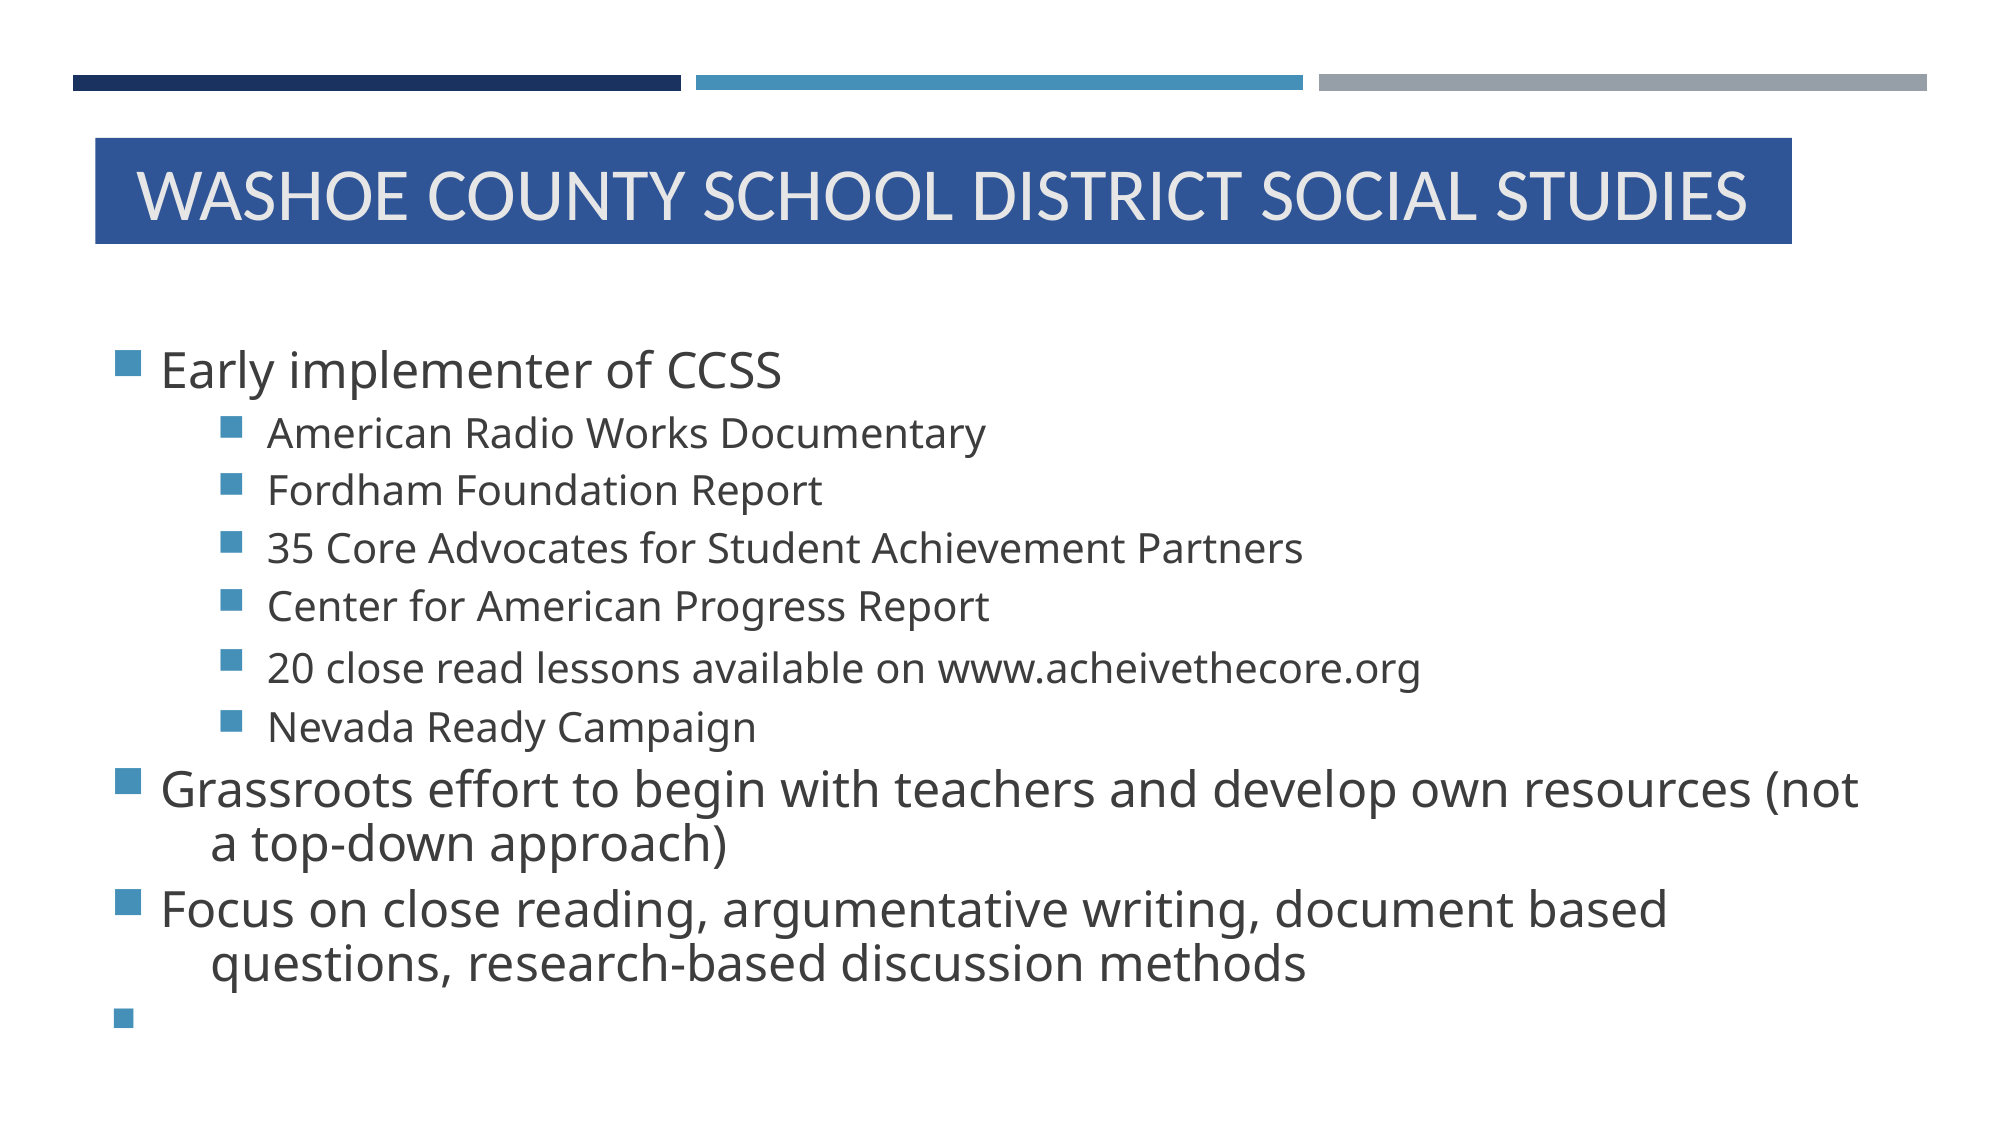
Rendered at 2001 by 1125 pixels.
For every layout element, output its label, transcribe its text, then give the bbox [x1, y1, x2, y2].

list Early implementer of CCSS American Radio Works Documentary Fordham Foundation Report 35 Core Advocates for Student Achievement Partners Center for American Progress Report 20 close read lessons available on www.acheivethecore.org Nevada Ready Campaign Grassroots effort to begin with teachers and develop own resources (not a top-down approach) Focus on close reading, argumentative writing, document based questions, research-based discussion methods [95, 314, 1905, 1077]
title Washoe county school district social studies [95, 115, 1905, 282]
text_box WASHOE COUNTY SCHOOL DISTRICT SOCIAL STUDIES [95, 137, 1792, 244]
